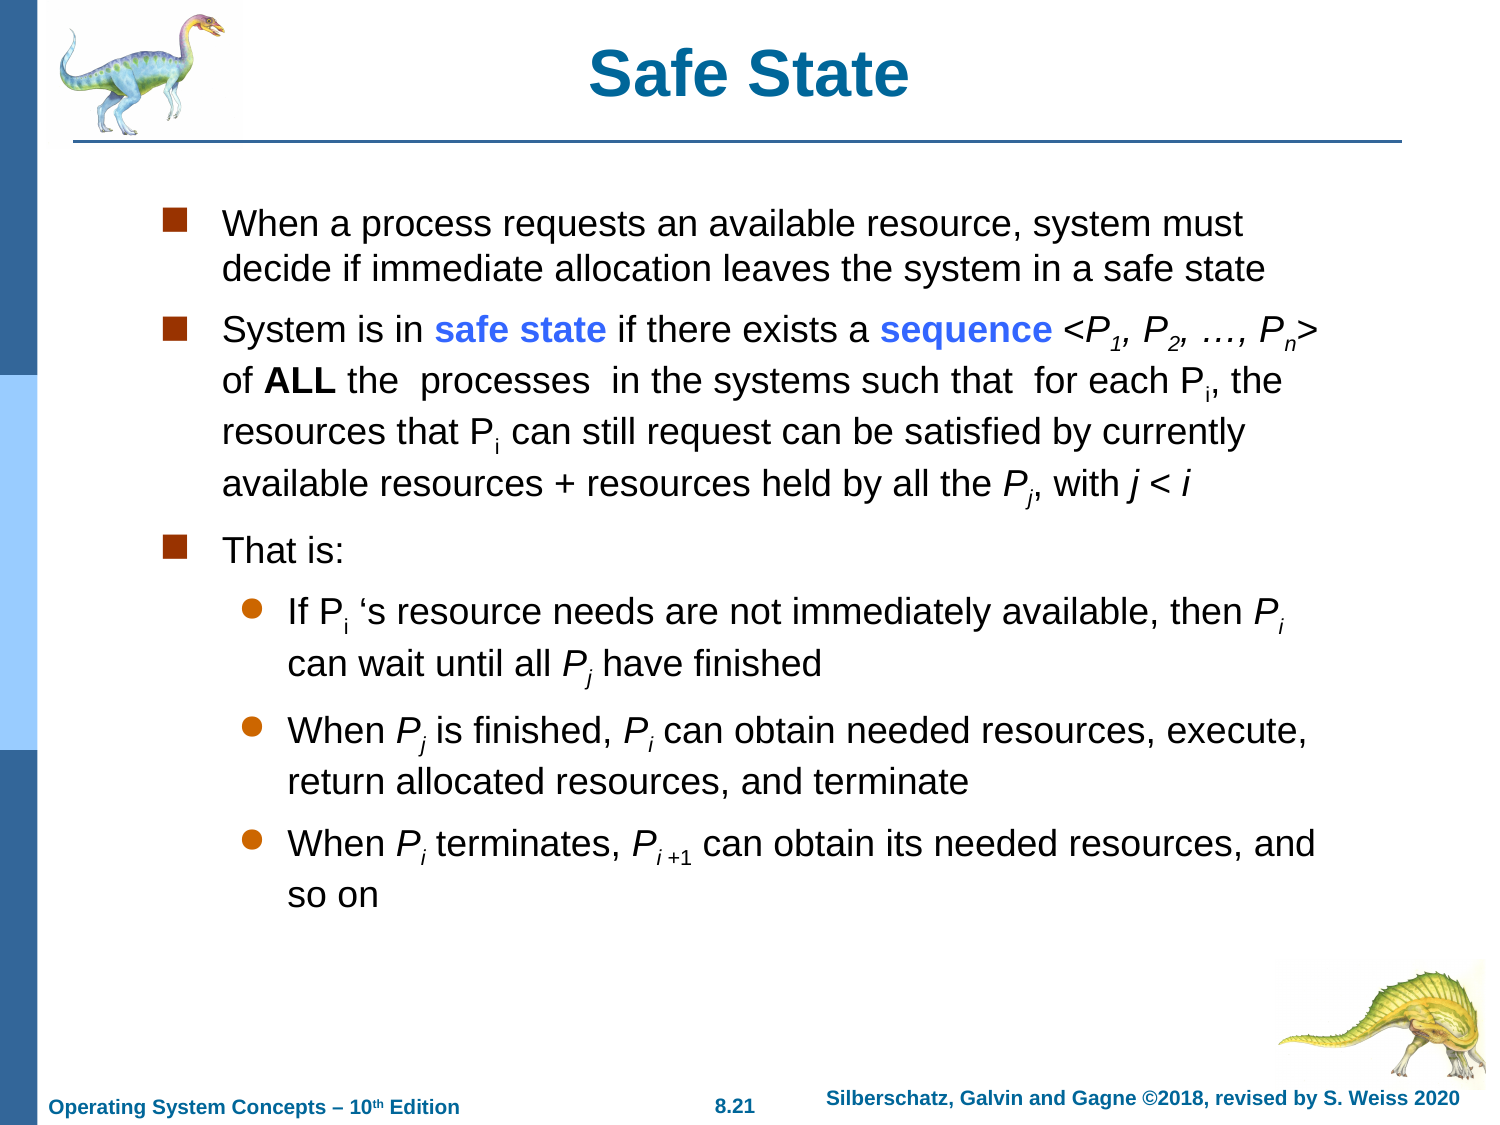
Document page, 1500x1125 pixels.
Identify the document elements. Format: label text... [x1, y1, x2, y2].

picture [46, 0, 243, 149]
picture [1275, 959, 1486, 1095]
title Safe State [75, 22, 1426, 117]
list When a process requests an available resource, system must decide if immediate allocation leaves the system in a safe state System is in safe state if there exists a sequence <P1, P2, …, Pn> of ALL the processes in the systems such that for each Pi, the resources that Pi can still request can be satisfied by currently available resources + resources held by all the Pj, with j < i That is: If Pi ‘s resource needs are not immediately available, then Pi can wait until all Pj have finished When Pj is finished, Pi can obtain needed resources, execute, return allocated resources, and terminate When Pi terminates, Pi +1 can obtain its needed resources, and so on [150, 191, 1358, 1011]
